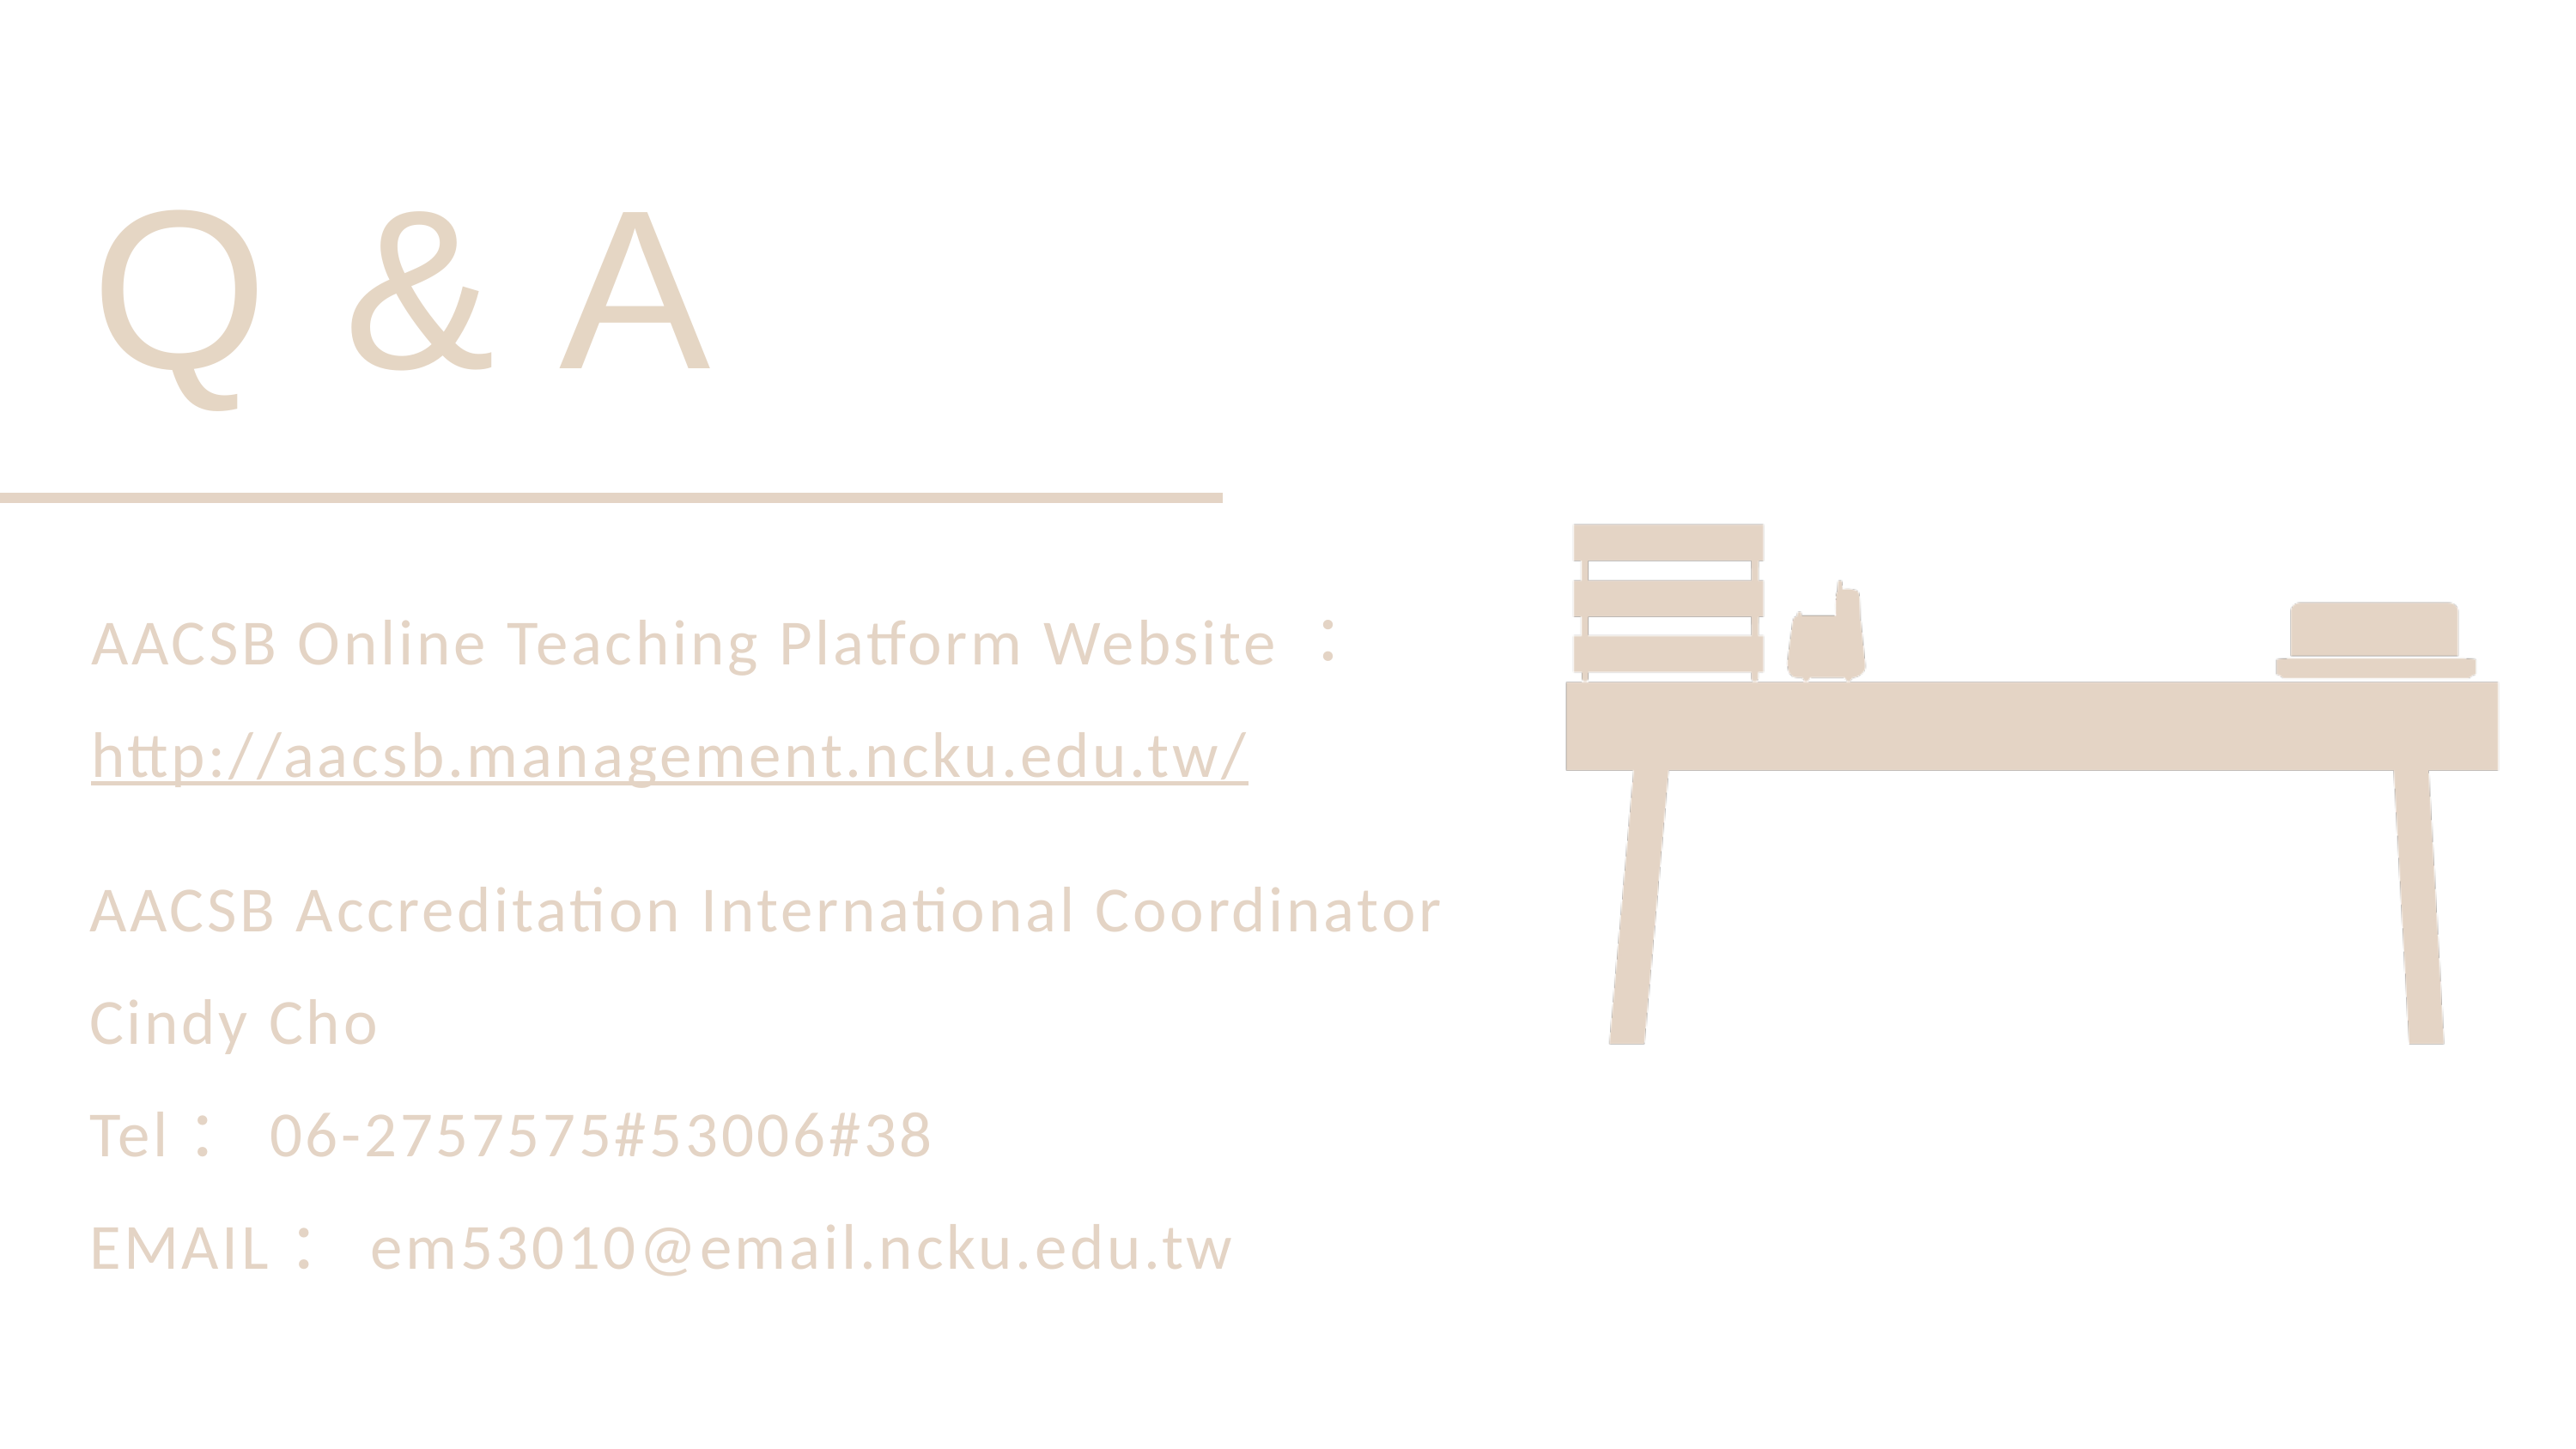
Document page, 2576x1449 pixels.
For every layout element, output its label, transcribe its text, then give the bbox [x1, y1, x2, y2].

text_box AACSB Online Teaching Platform Website： http://aacsb.management.ncku.edu.tw/ [91, 564, 1444, 792]
text_box AACSB Accreditation International Coordinator Cindy Cho Tel：06-2757575#53006#38 EMAIL：em53010@email.ncku.edu.tw [89, 831, 1503, 1287]
picture [1470, 142, 2576, 1267]
text_box Q & A [91, 142, 745, 418]
text_box [0, 493, 1223, 503]
